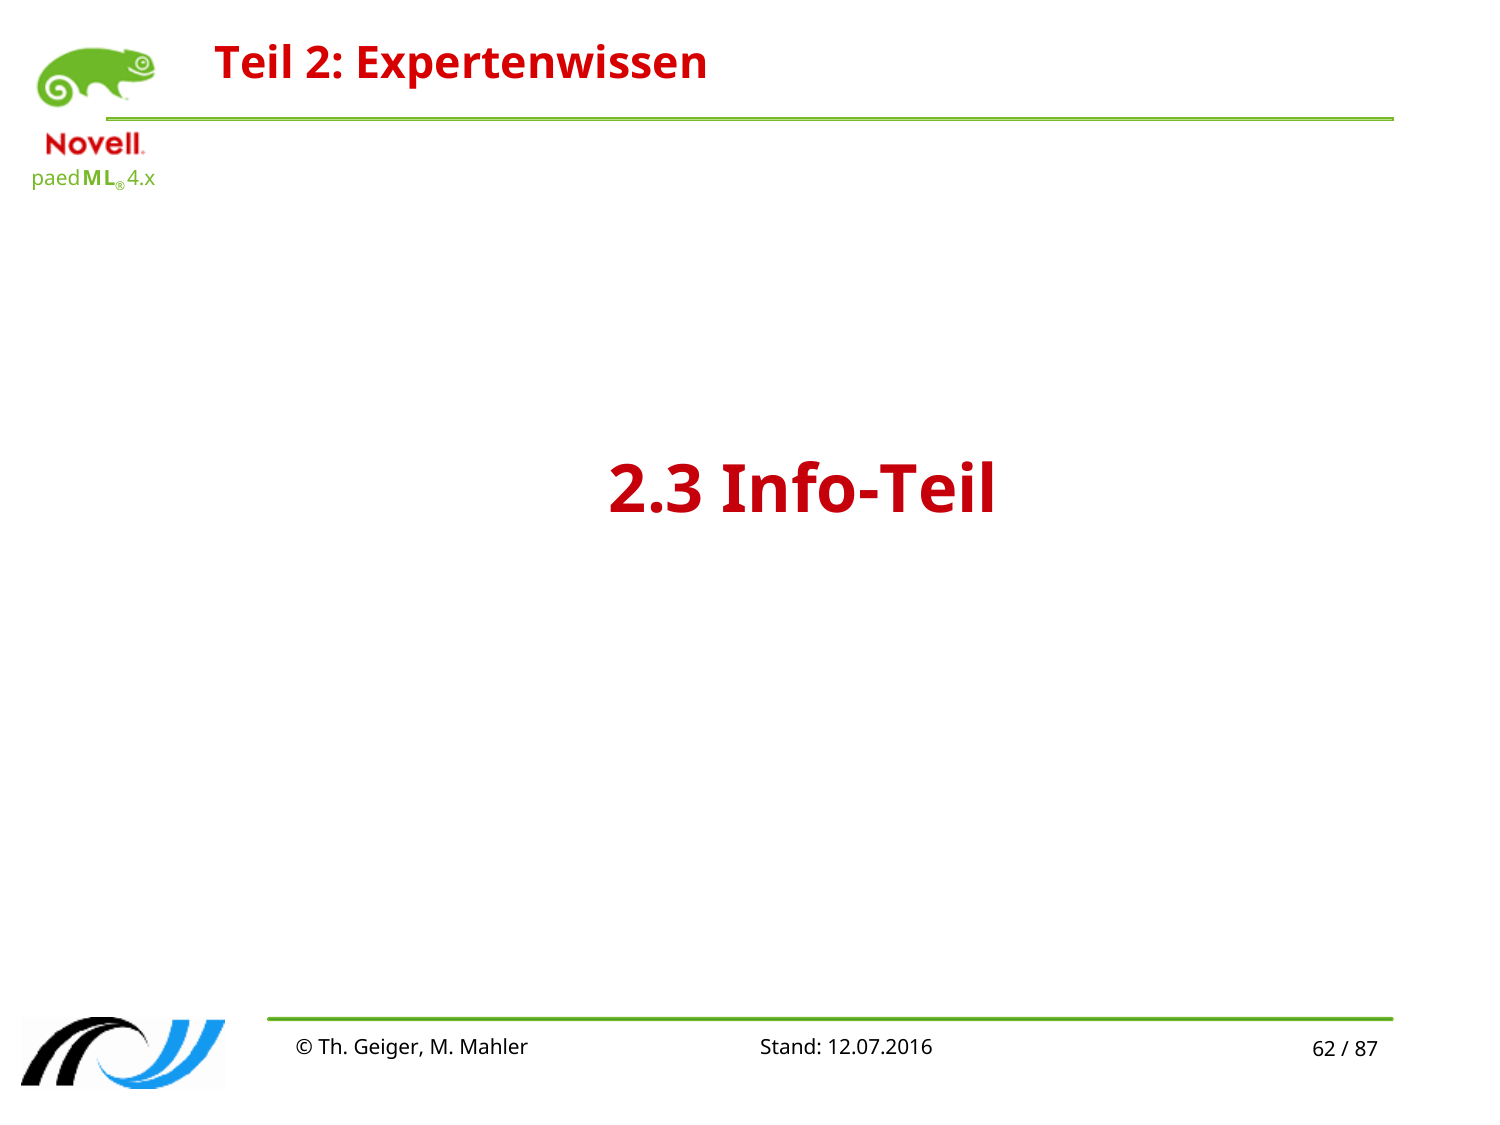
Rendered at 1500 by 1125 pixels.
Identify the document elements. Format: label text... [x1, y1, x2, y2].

picture [24, 32, 167, 175]
title Teil 2: Expertenwissen [214, 16, 1393, 108]
picture [21, 1017, 225, 1089]
subtitle 2.3 Info-Teil [214, 160, 1393, 814]
